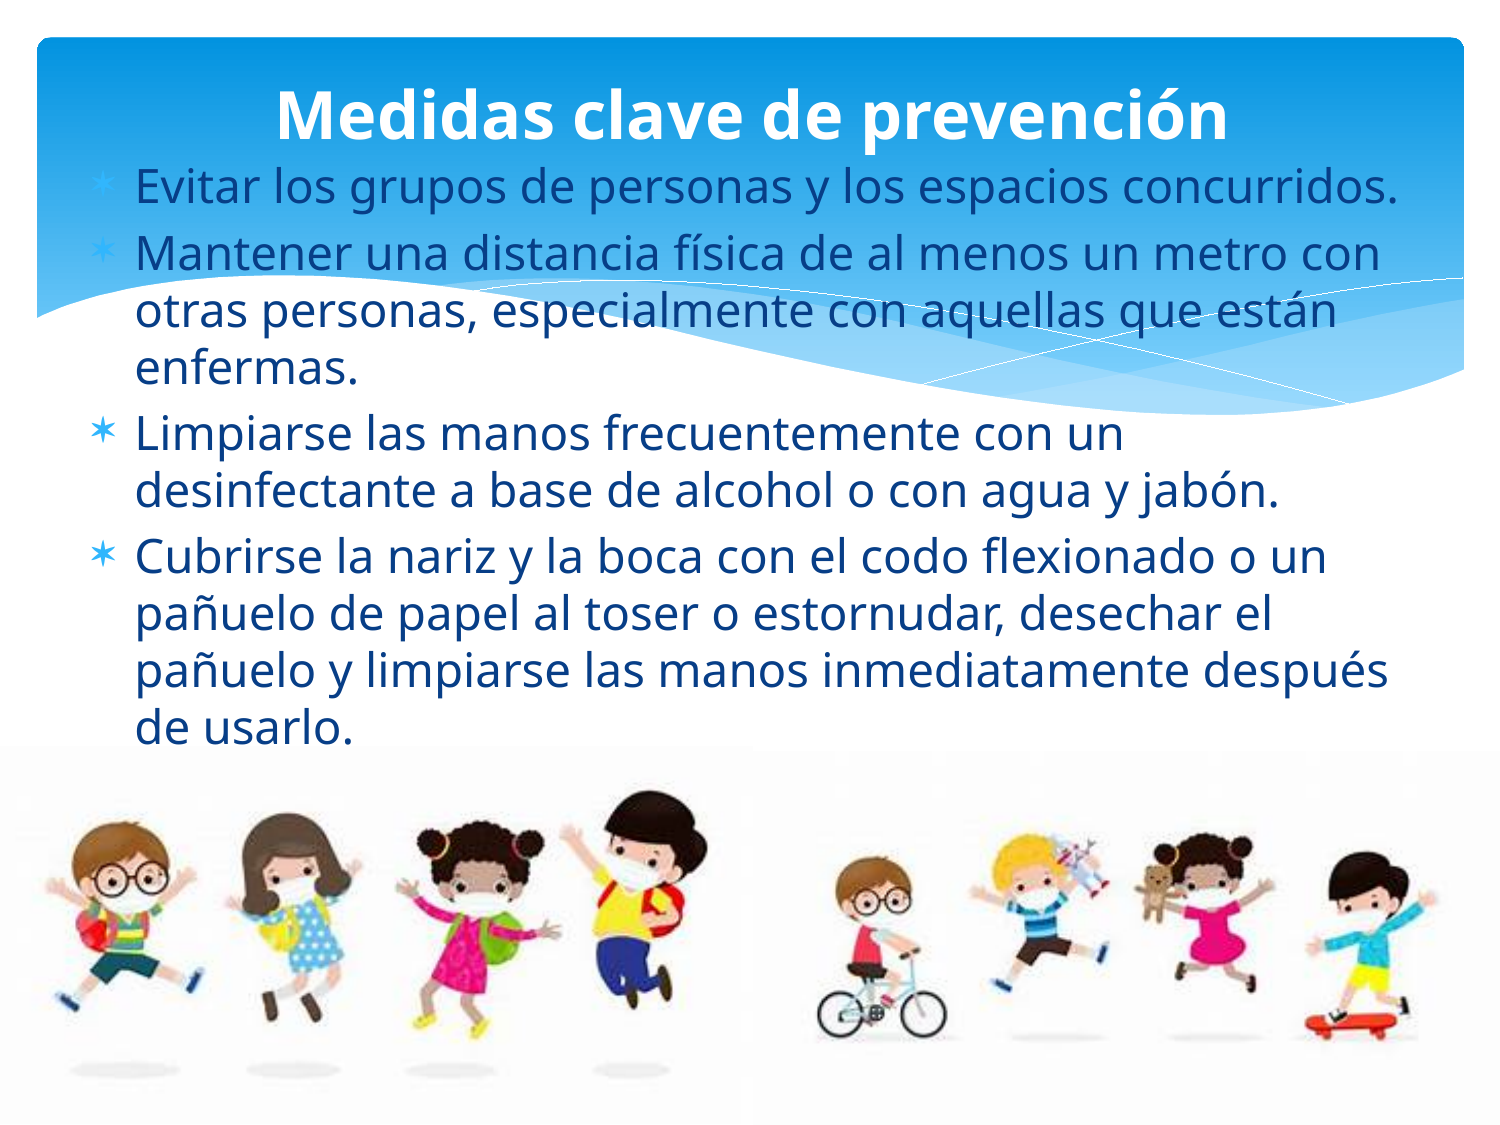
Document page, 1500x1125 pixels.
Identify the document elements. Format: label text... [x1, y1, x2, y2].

list Evitar los grupos de personas y los espacios concurridos. Mantener una distancia física de al menos un metro con otras personas, especialmente con aquellas que están enfermas. Limpiarse las manos frecuentemente con un desinfectante a base de alcohol o con agua y jabón. Cubrirse la nariz y la boca con el codo flexionado o un pañuelo de papel al toser o estornudar, desechar el pañuelo y limpiarse las manos inmediatamente después de usarlo. No tocarse la boca, la nariz ni los ojos. [76, 149, 1427, 751]
picture [0, 746, 1500, 1125]
title Medidas clave de prevención [143, 66, 1363, 230]
